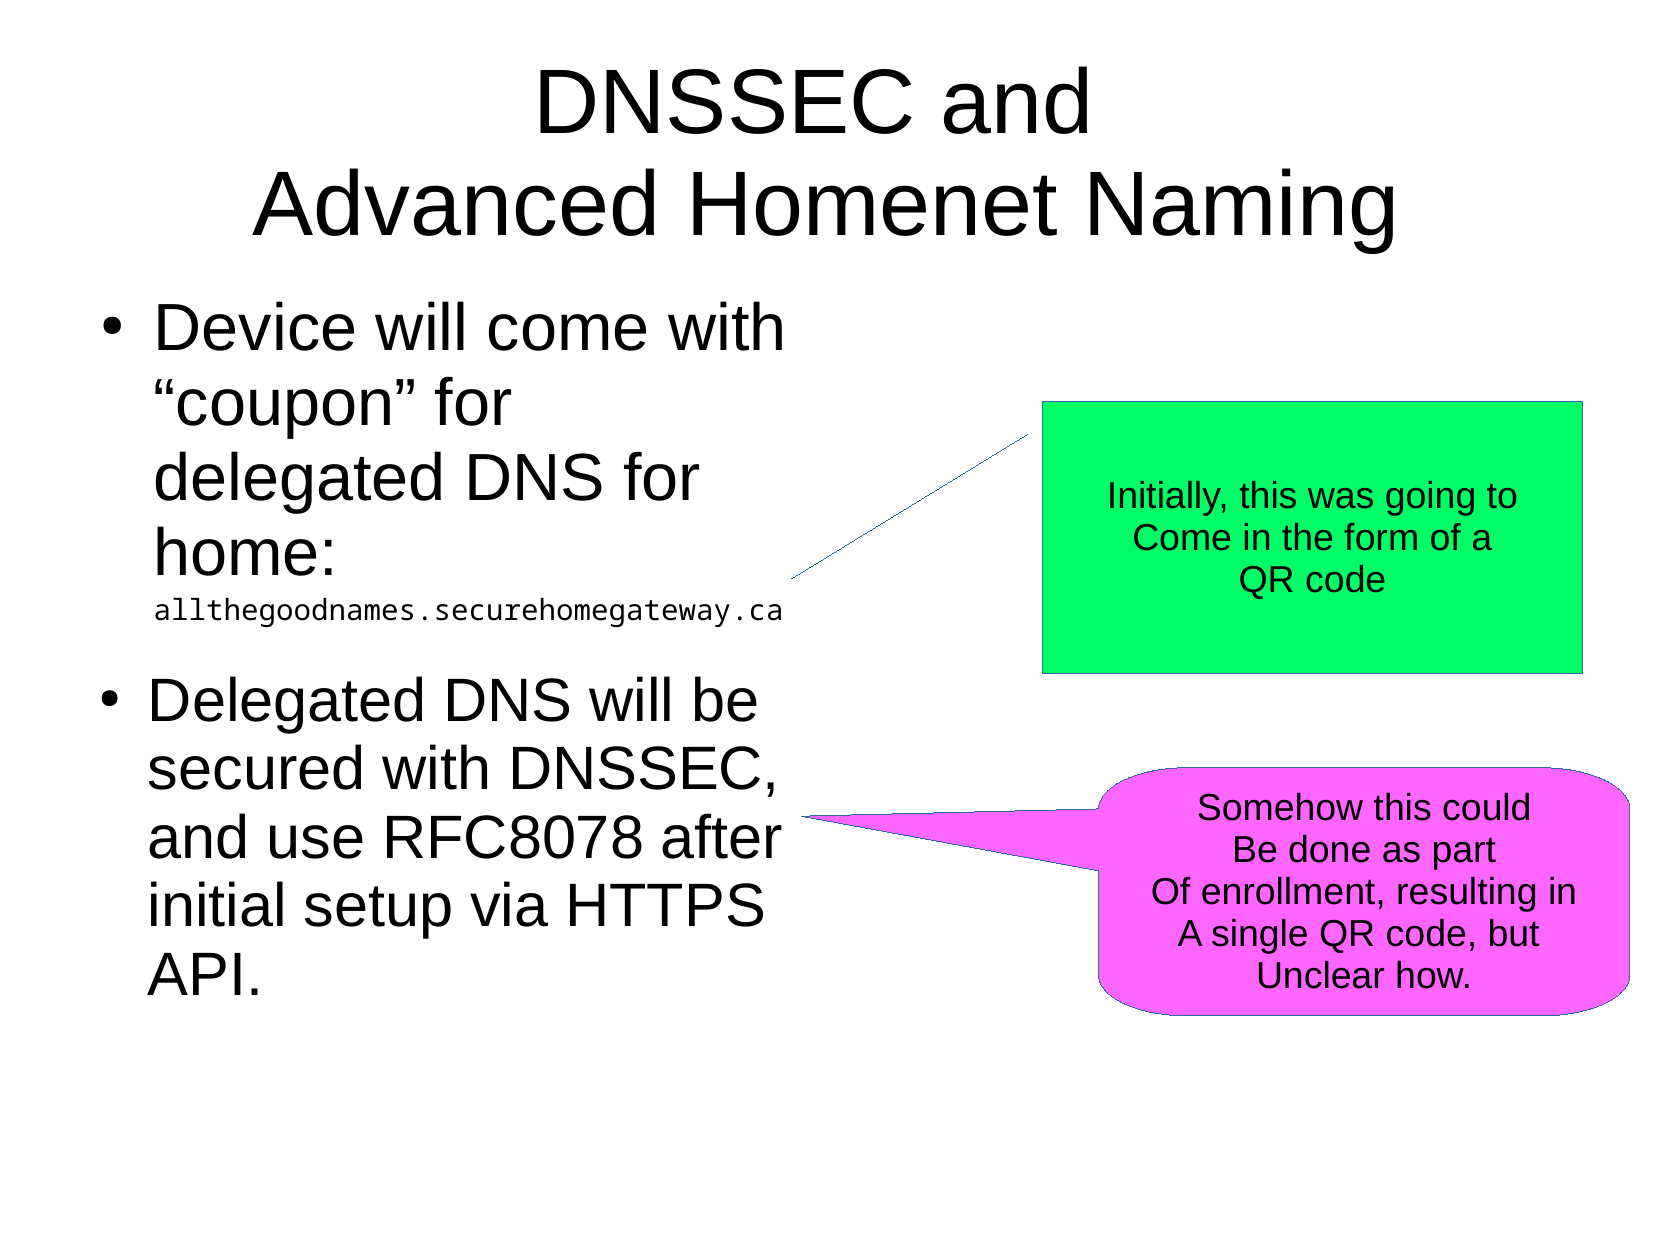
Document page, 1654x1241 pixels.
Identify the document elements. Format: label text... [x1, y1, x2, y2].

list Device will come with “coupon” for delegated DNS for home: allthegoodnames.securehomegateway.ca [82, 290, 809, 634]
title DNSSEC and Advanced Homenet Naming [82, 49, 1571, 257]
text_box Somehow this could Be done as part Of enrollment, resulting in A single QR code, but Unclear how. [801, 767, 1630, 1016]
text_box Initially, this was going to Come in the form of a QR code [1042, 402, 1583, 673]
list Delegated DNS will be secured with DNSSEC, and use RFC8078 after initial setup via HTTPS API. [82, 665, 809, 1009]
